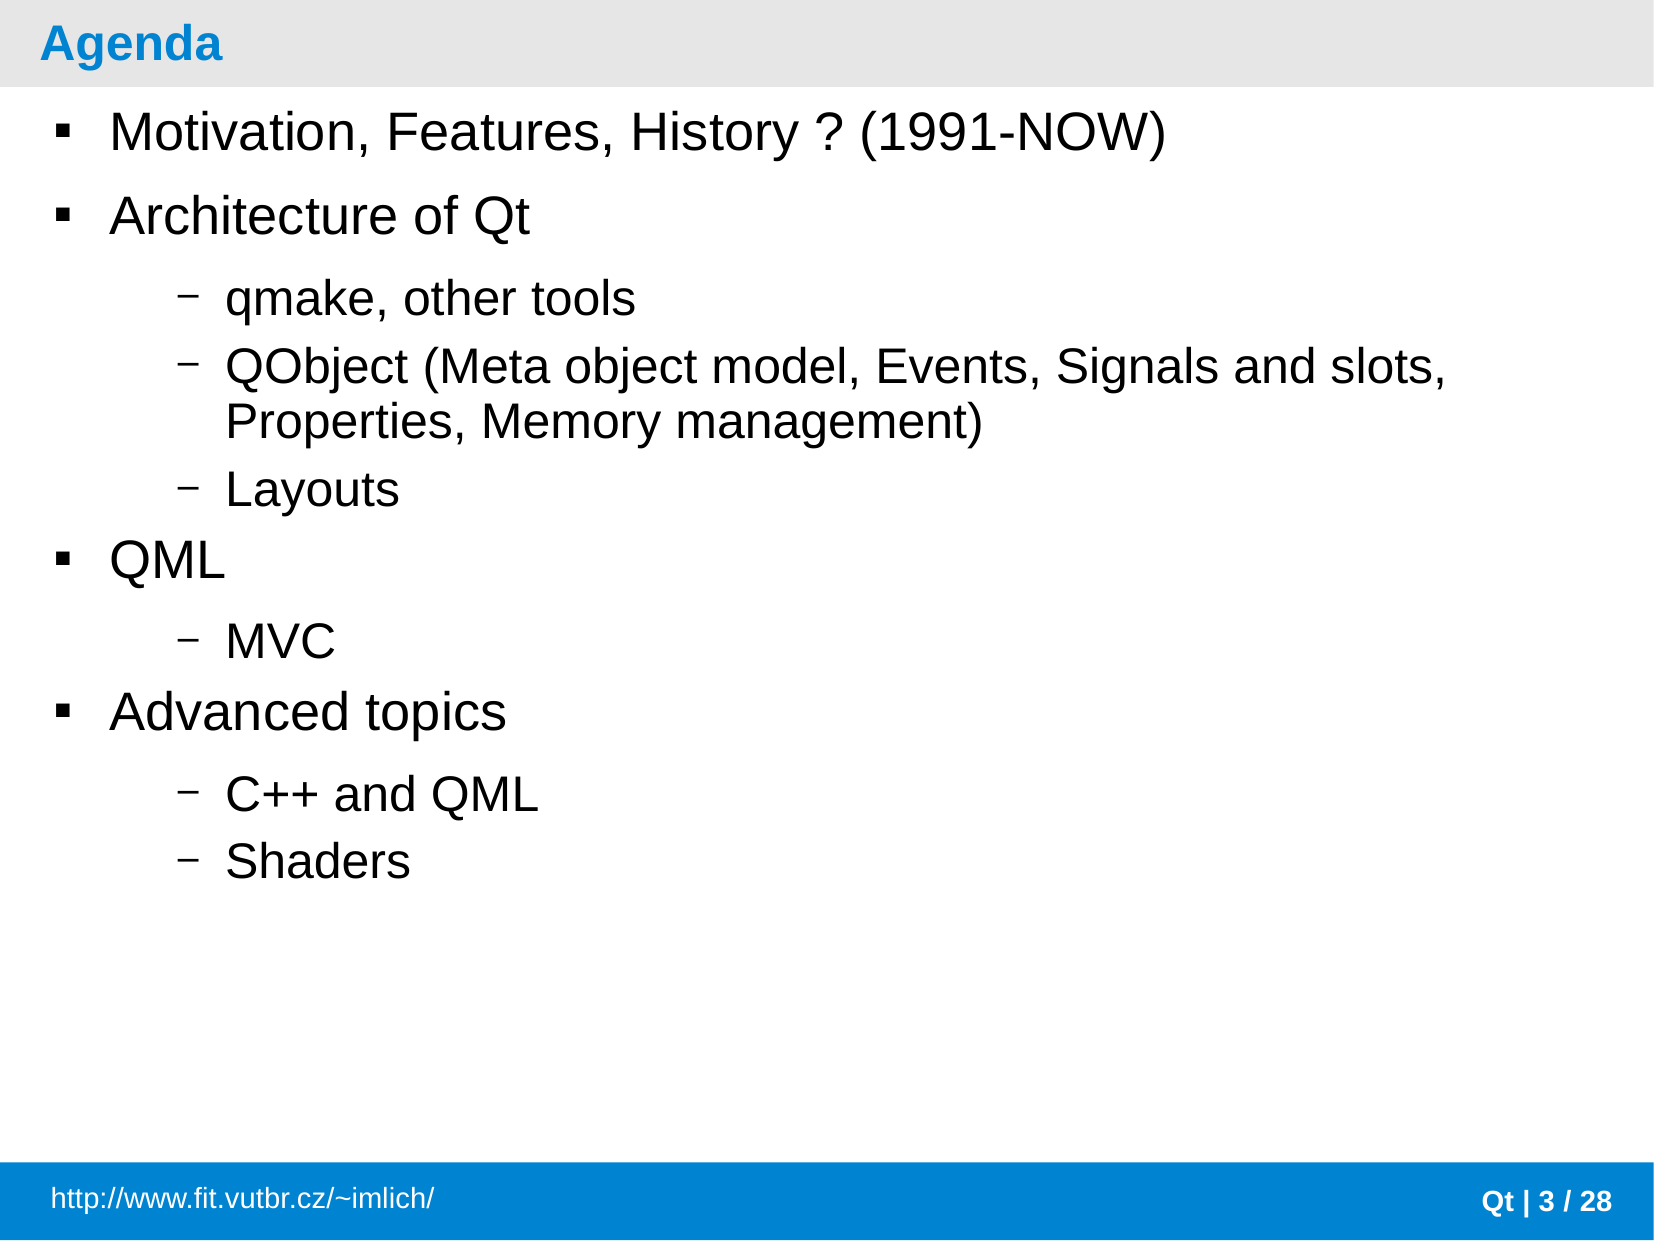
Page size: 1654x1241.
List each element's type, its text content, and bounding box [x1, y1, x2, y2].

title Agenda [39, 5, 1615, 81]
list Motivation, Features, History ? (1991-NOW) Architecture of Qt qmake, other tools QObject (Meta object model, Events, Signals and slots, Properties, Memory management) Layouts QML MVC Advanced topics C++ and QML Shaders [38, 101, 1616, 1126]
